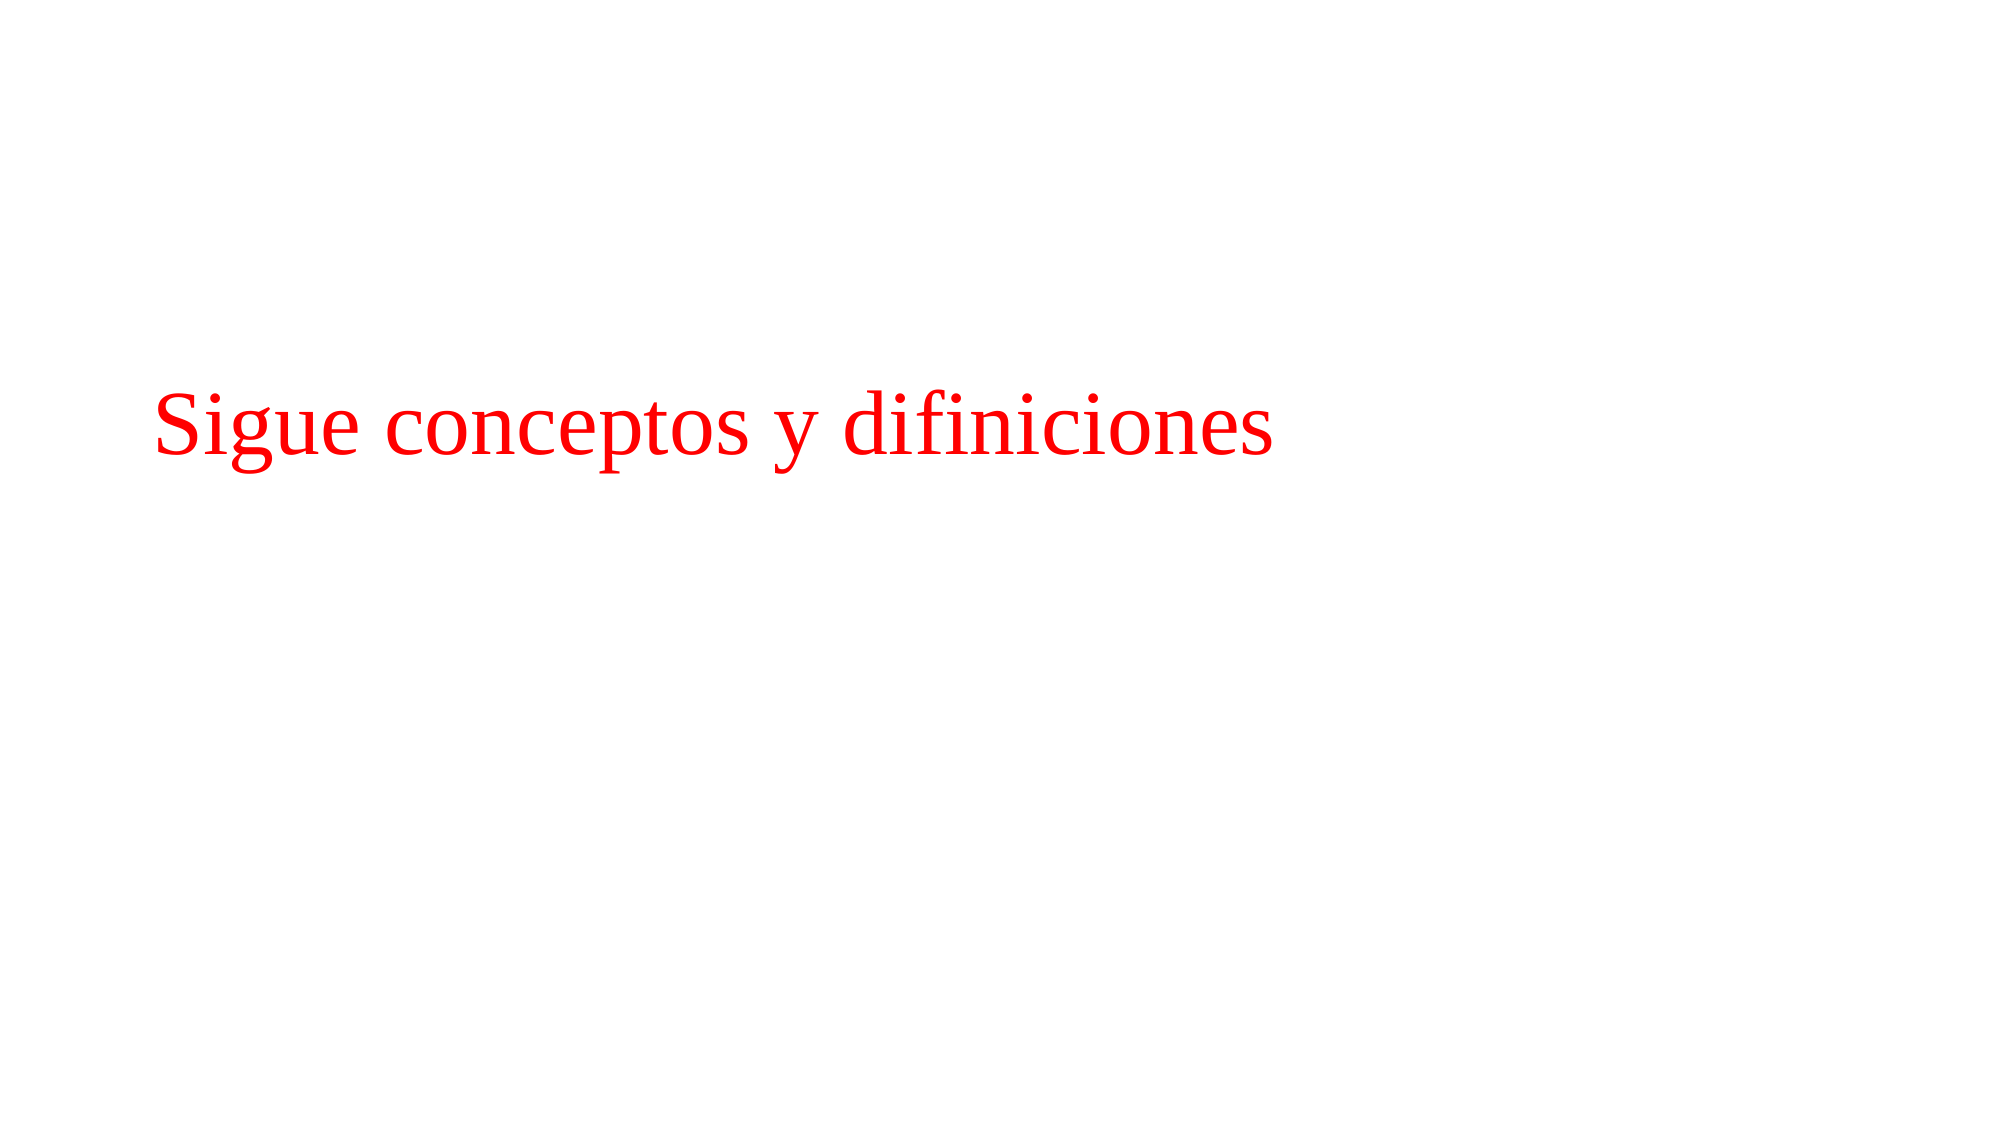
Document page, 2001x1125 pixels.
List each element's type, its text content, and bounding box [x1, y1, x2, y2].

list Sigue conceptos y difiniciones [137, 117, 1863, 1014]
